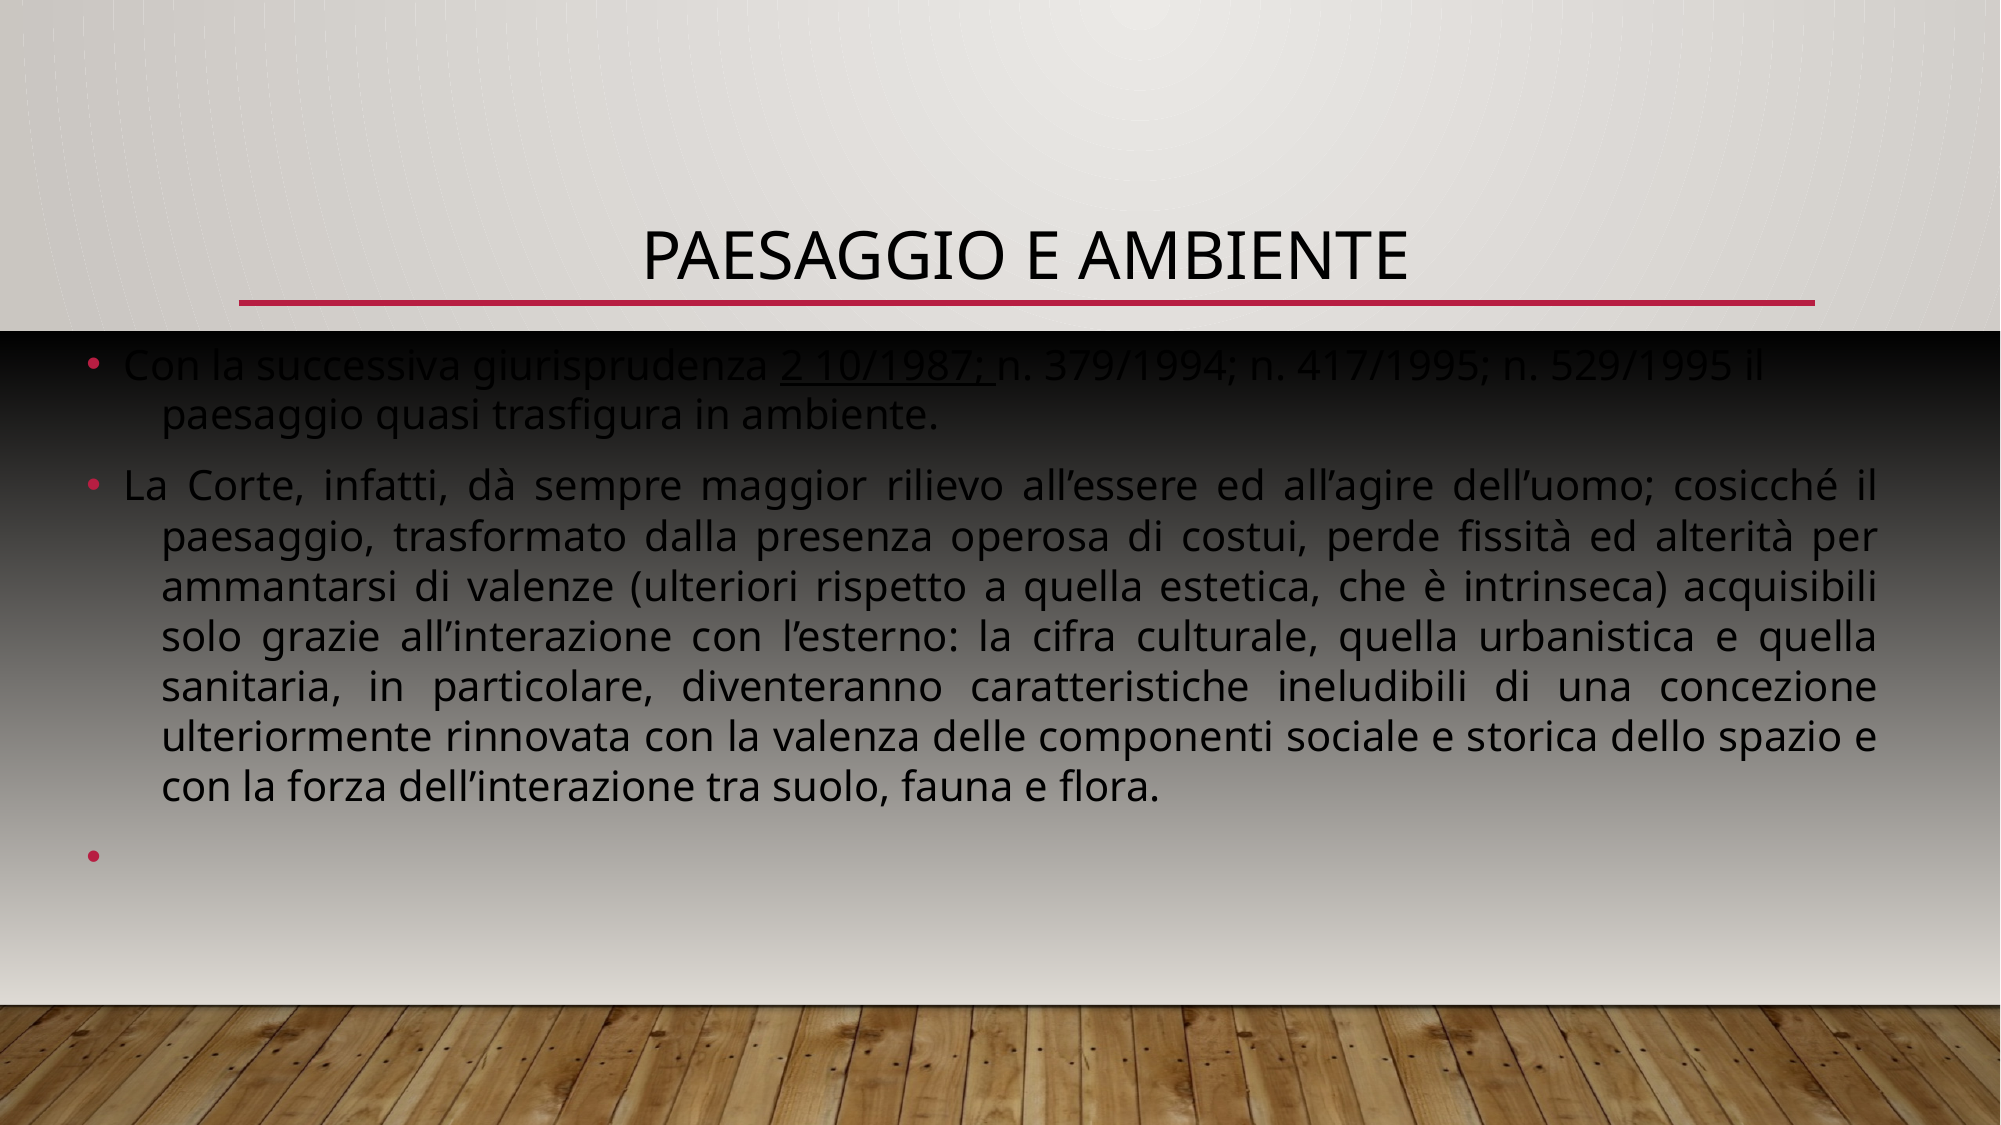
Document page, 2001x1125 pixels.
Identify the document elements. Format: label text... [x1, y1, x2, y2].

list Con la successiva giurisprudenza 2 10/1987; n. 379/1994; n. 417/1995; n. 529/1995 il paesaggio quasi trasfigura in ambiente. La Corte, infatti, dà sempre maggior rilievo all’essere ed all’agire dell’uomo; cosicché il paesaggio, trasformato dalla presenza operosa di costui, perde fissità ed alterità per ammantarsi di valenze (ulteriori rispetto a quella estetica, che è intrinseca) acquisibili solo grazie all’interazione con l’esterno: la cifra culturale, quella urbanistica e quella sanitaria, in particolare, diventeranno caratteristiche ineludibili di una concezione ulteriormente rinnovata con la valenza delle componenti sociale e storica dello spazio e con la forza dell’interazione tra suolo, fauna e flora. [71, 330, 1896, 897]
title Paesaggio e ambiente [238, 214, 1814, 305]
